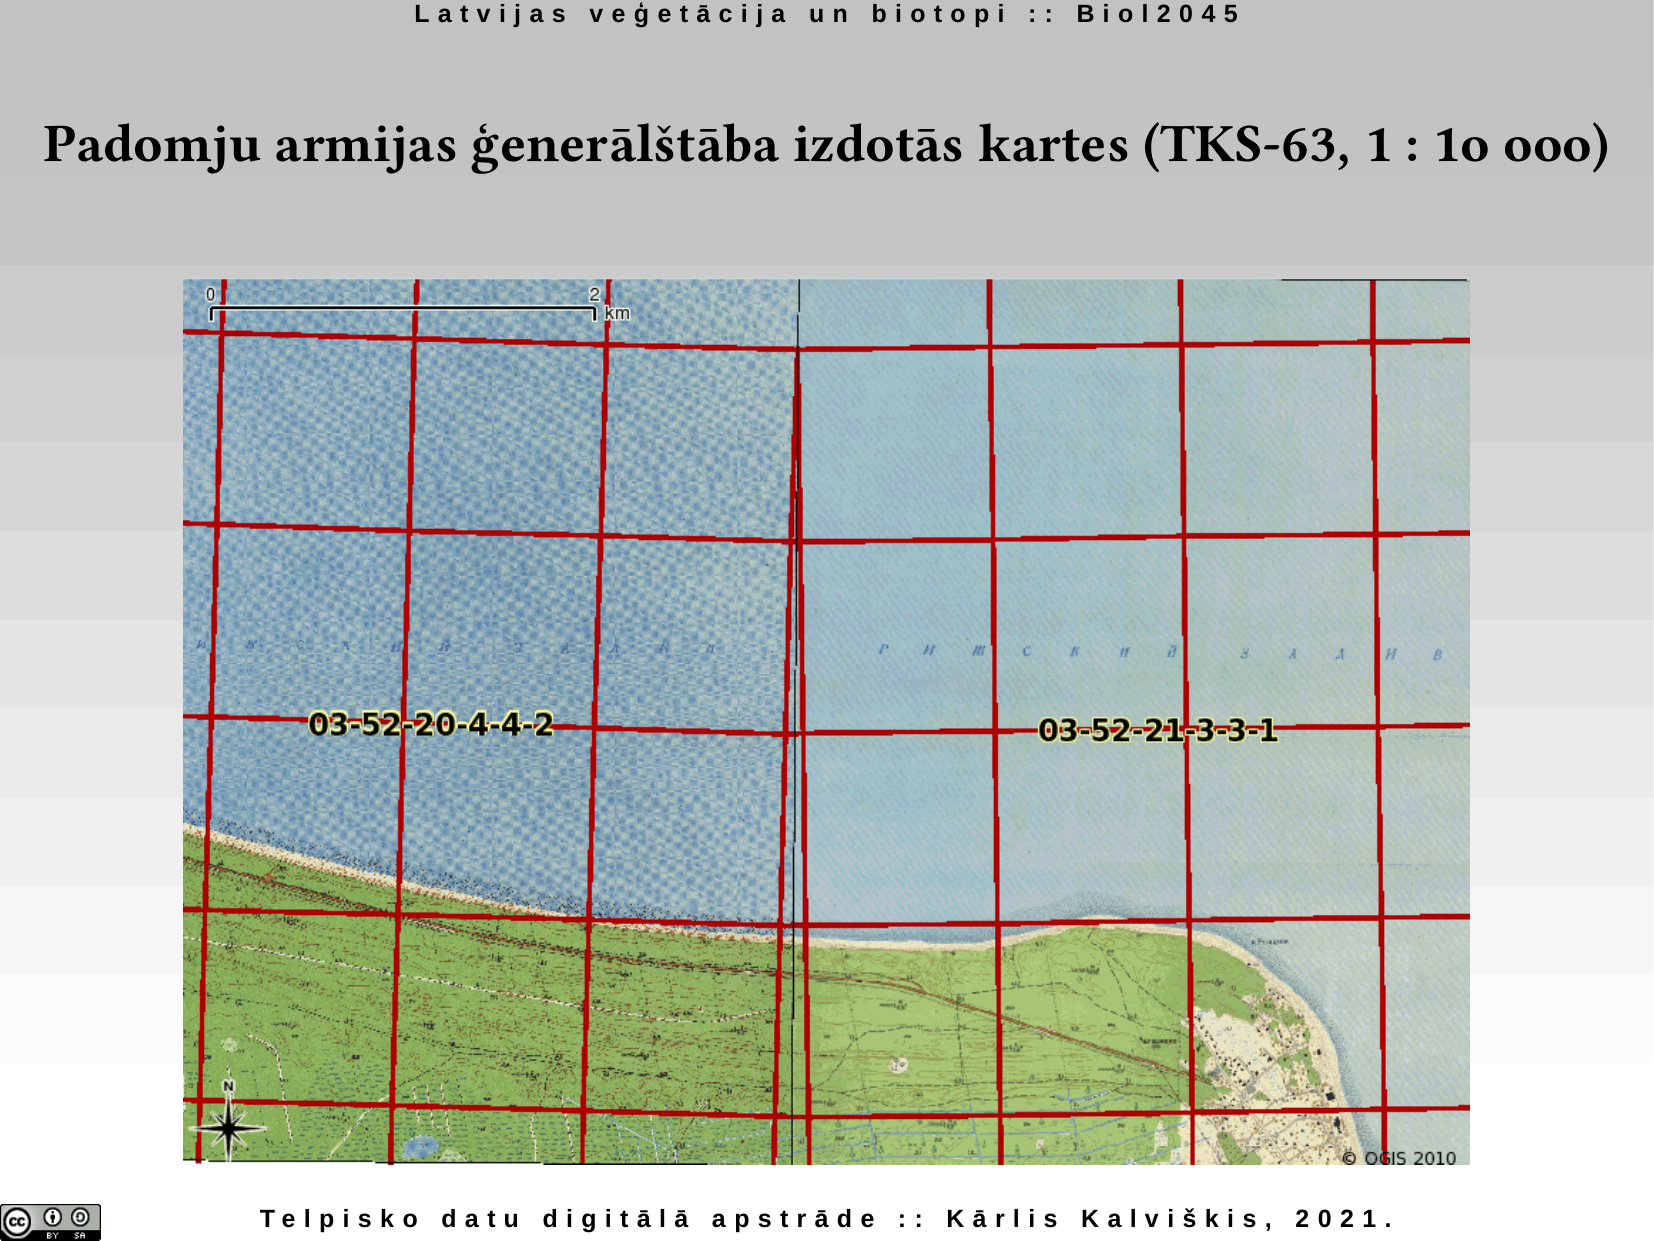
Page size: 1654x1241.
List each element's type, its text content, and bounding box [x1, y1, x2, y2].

title Padomju armijas ģenerālštāba izdotās kartes (TKS-63, 1 : 1o ooo) [0, 1, 1654, 287]
picture [0, 278, 1654, 1241]
